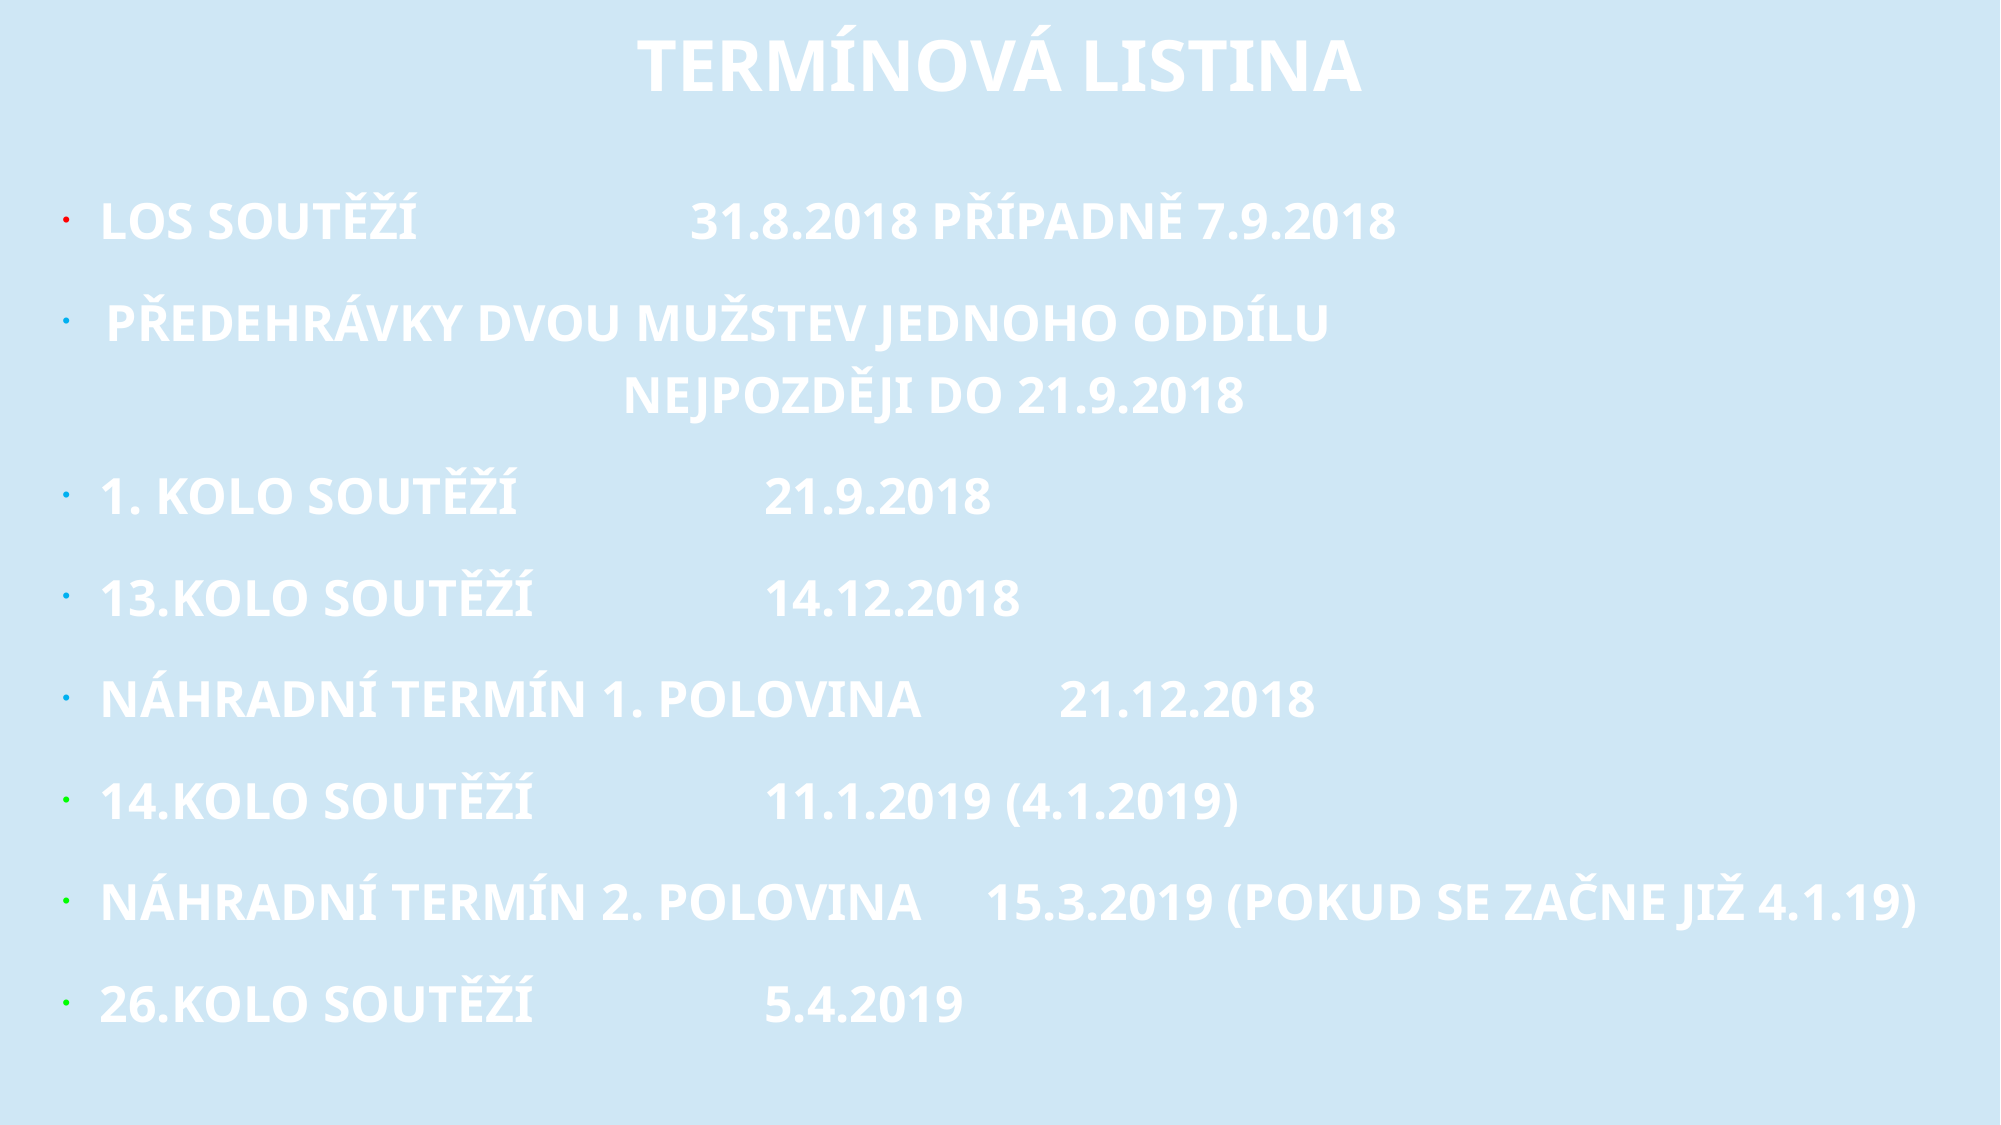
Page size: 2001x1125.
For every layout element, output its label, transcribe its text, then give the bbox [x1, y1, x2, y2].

list LOS SOUTĚŽÍ 31.8.2018 PŘÍPADNĚ 7.9.2018 PŘEDEHRÁVKY DVOU MUŽSTEV JEDNOHO ODDÍLU NEJPOZDĚJI DO 21.9.2018 1. KOLO SOUTĚŽÍ 21.9.2018 13.KOLO SOUTĚŽÍ 14.12.2018 NÁHRADNÍ TERMÍN 1. POLOVINA 21.12.2018 14.KOLO SOUTĚŽÍ 11.1.2019 (4.1.2019) NÁHRADNÍ TERMÍN 2. POLOVINA 15.3.2019 (POKUD SE ZAČNE JIŽ 4.1.19) 26.KOLO SOUTĚŽÍ 5.4.2019 [47, 170, 1975, 1055]
title TERMÍNOVÁ LISTINA [149, 22, 1849, 170]
